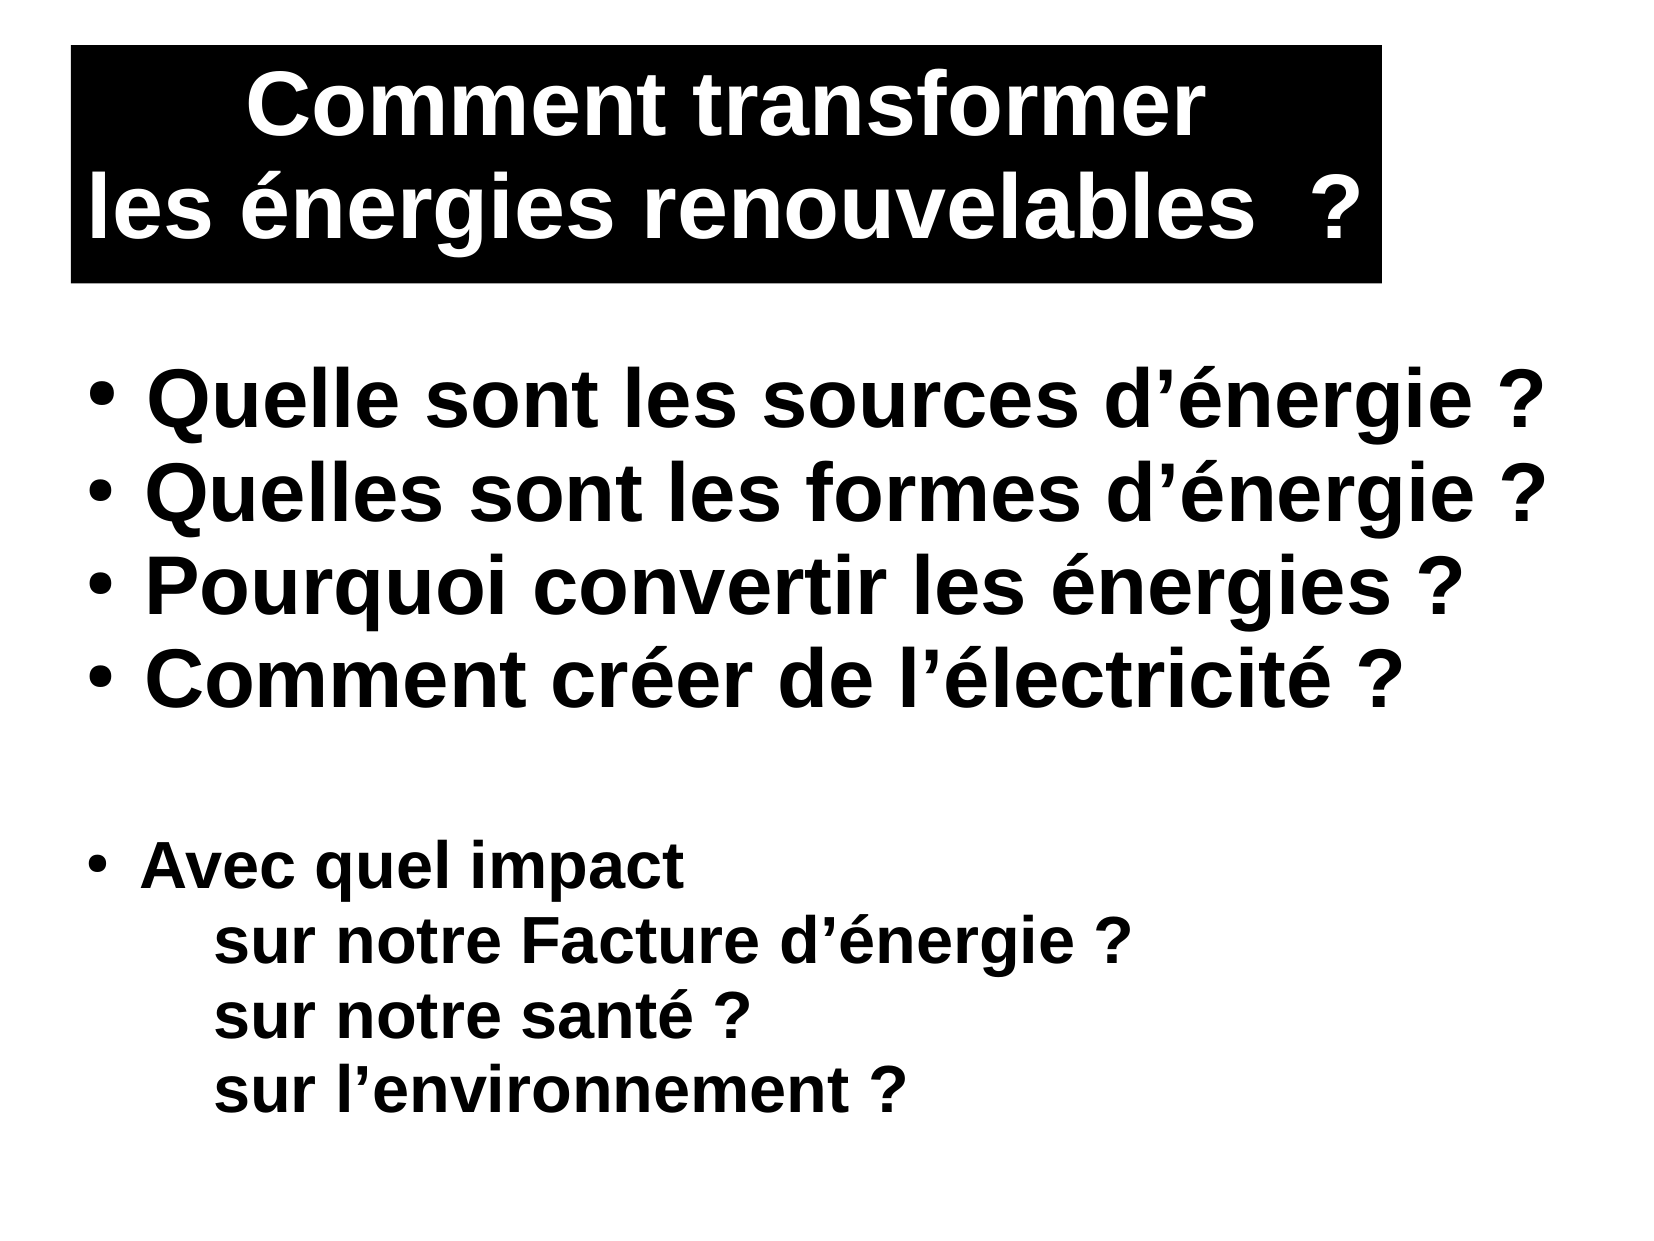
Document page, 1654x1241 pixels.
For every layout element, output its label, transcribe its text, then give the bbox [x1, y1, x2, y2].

text_box Comment transformer les énergies renouvelables ? [70, 45, 1382, 284]
text_box Quelle sont les sources d’énergie ? Quelles sont les formes d’énergie ? Pourquoi convertir les énergies ? Comment créer de l’électricité ? Avec quel impact sur notre Facture d’énergie ? sur notre santé ? sur l’environnement ? [70, 336, 1619, 1170]
